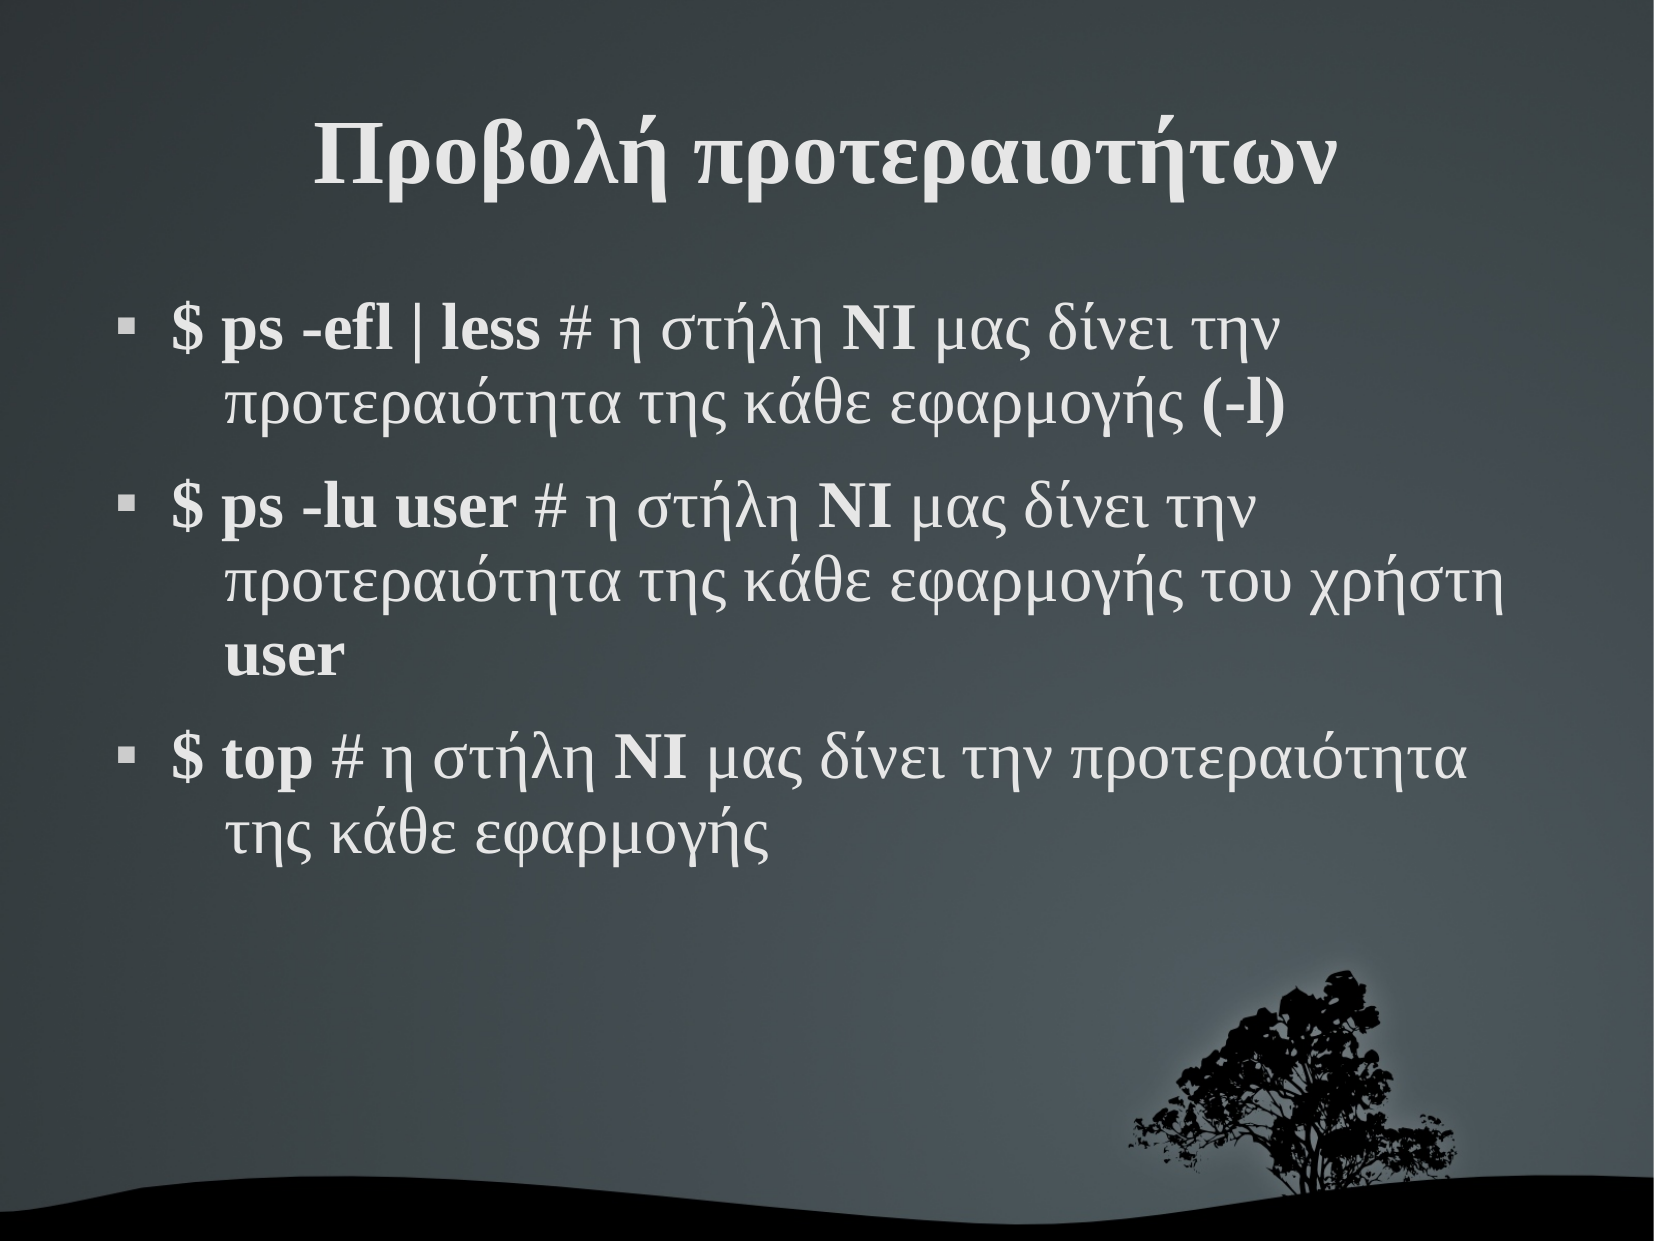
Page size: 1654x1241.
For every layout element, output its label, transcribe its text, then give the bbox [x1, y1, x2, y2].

title Προβολή προτεραιοτήτων [82, 49, 1571, 257]
picture [0, 0, 1654, 1241]
list $ ps -efl | less # η στήλη NI μας δίνει την προτεραιότητα της κάθε εφαρμογής (-l) $ ps -lu user # η στήλη NI μας δίνει την προτεραιότητα της κάθε εφαρμογής του χρήστη user $ top # η στήλη NI μας δίνει την προτεραιότητα της κάθε εφαρμογής [82, 290, 1571, 1109]
